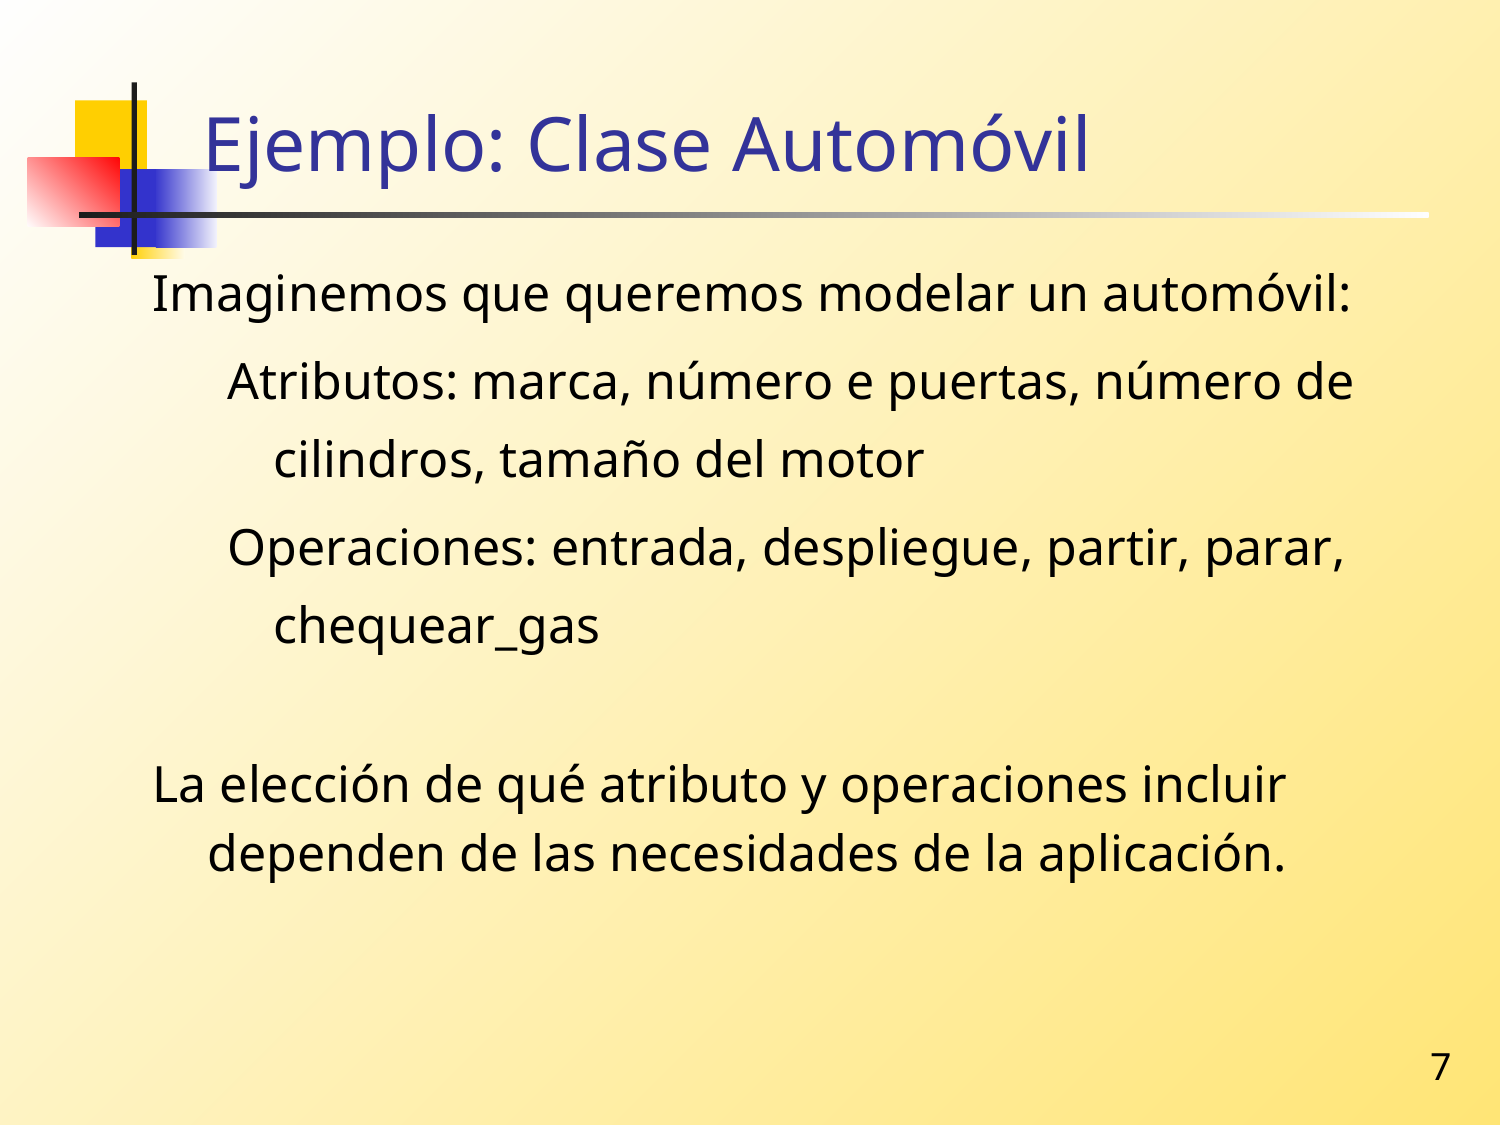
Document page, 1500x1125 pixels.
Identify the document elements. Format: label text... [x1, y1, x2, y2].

title Ejemplo: Clase Automóvil [187, 37, 1466, 201]
list Imaginemos que queremos modelar un automóvil: Atributos: marca, número e puertas, número de cilindros, tamaño del motor Operaciones: entrada, despliegue, partir, parar, chequear_gas La elección de qué atributo y operaciones incluir dependen de las necesidades de la aplicación. [137, 249, 1463, 1013]
